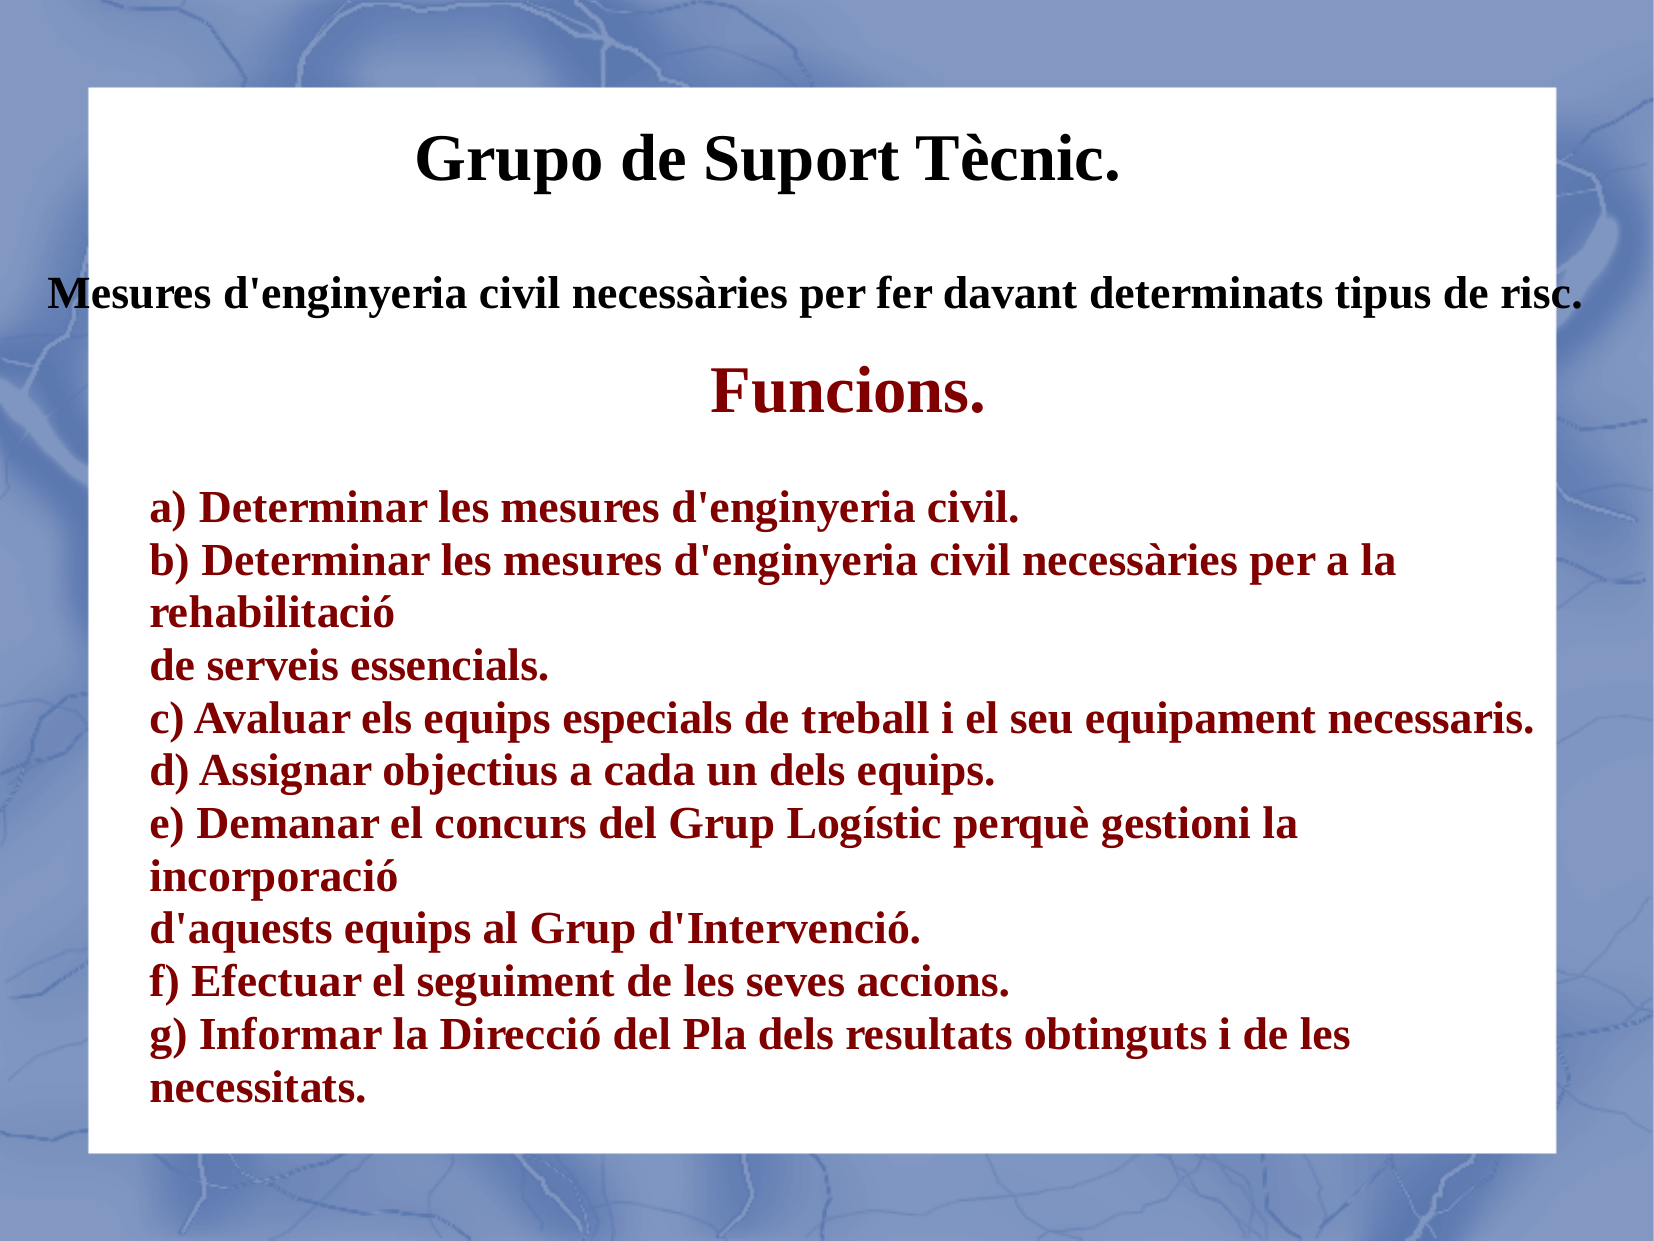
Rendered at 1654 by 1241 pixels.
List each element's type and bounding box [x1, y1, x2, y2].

chart [45, 118, 1595, 1128]
picture [0, 0, 1654, 1241]
